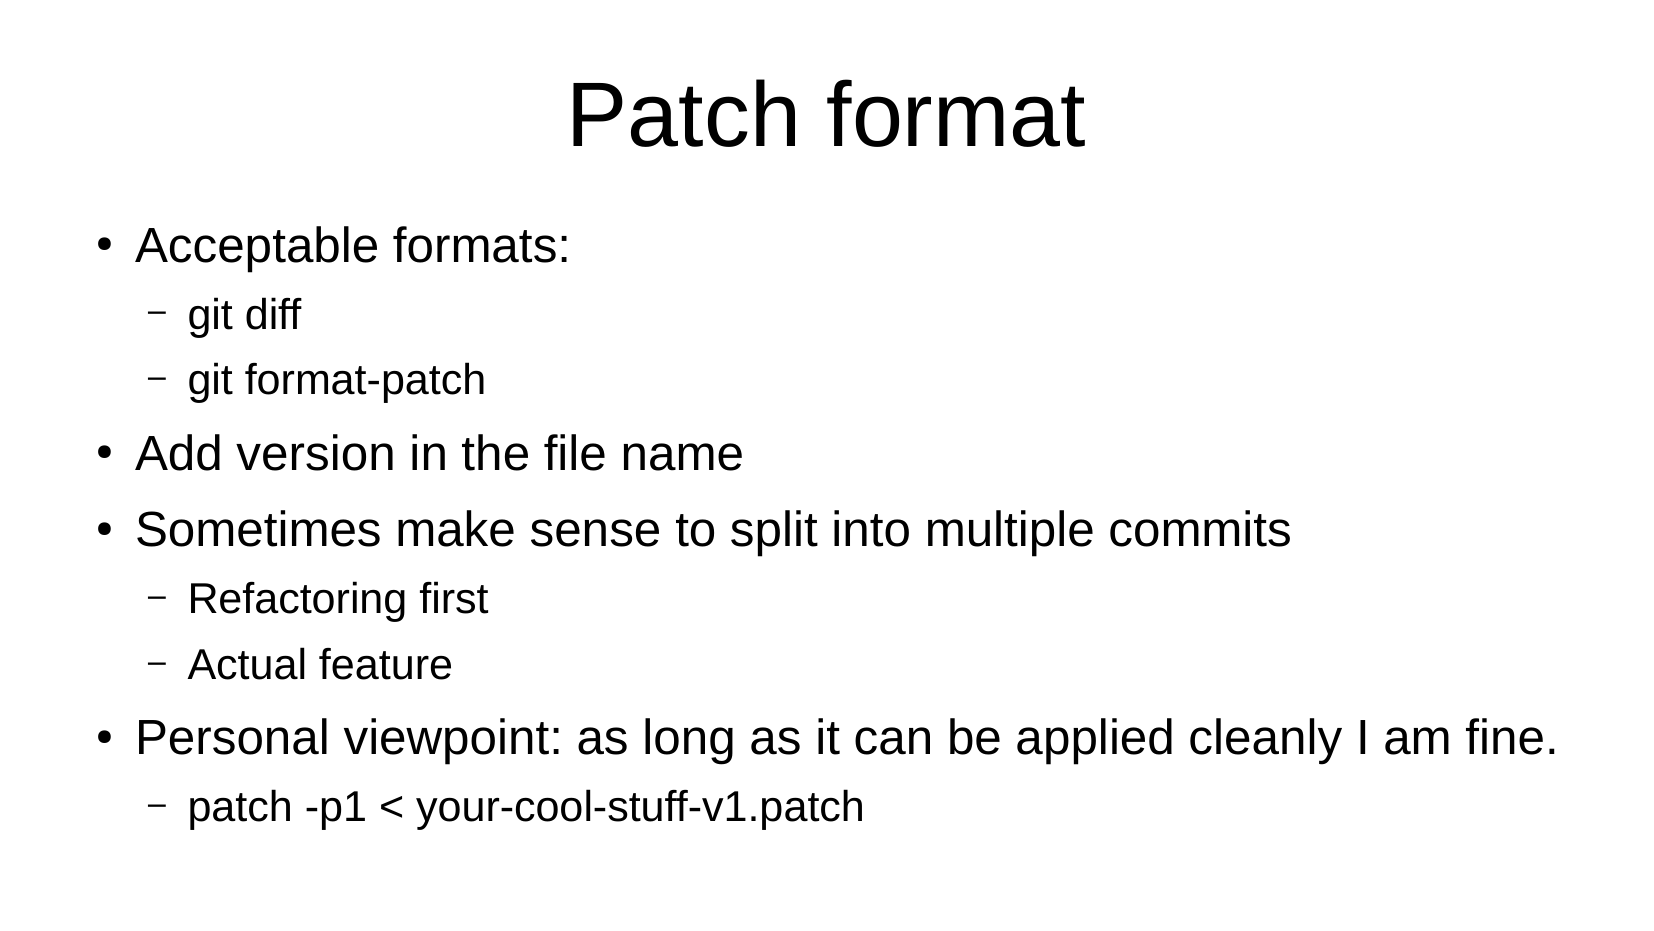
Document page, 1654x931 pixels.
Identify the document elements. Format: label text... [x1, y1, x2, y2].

title Patch format [82, 37, 1571, 193]
list Acceptable formats: git diff git format-patch Add version in the file name Sometimes make sense to split into multiple commits Refactoring first Actual feature Personal viewpoint: as long as it can be applied cleanly I am fine. patch -p1 < your-cool-stuff-v1.patch [82, 217, 1571, 856]
